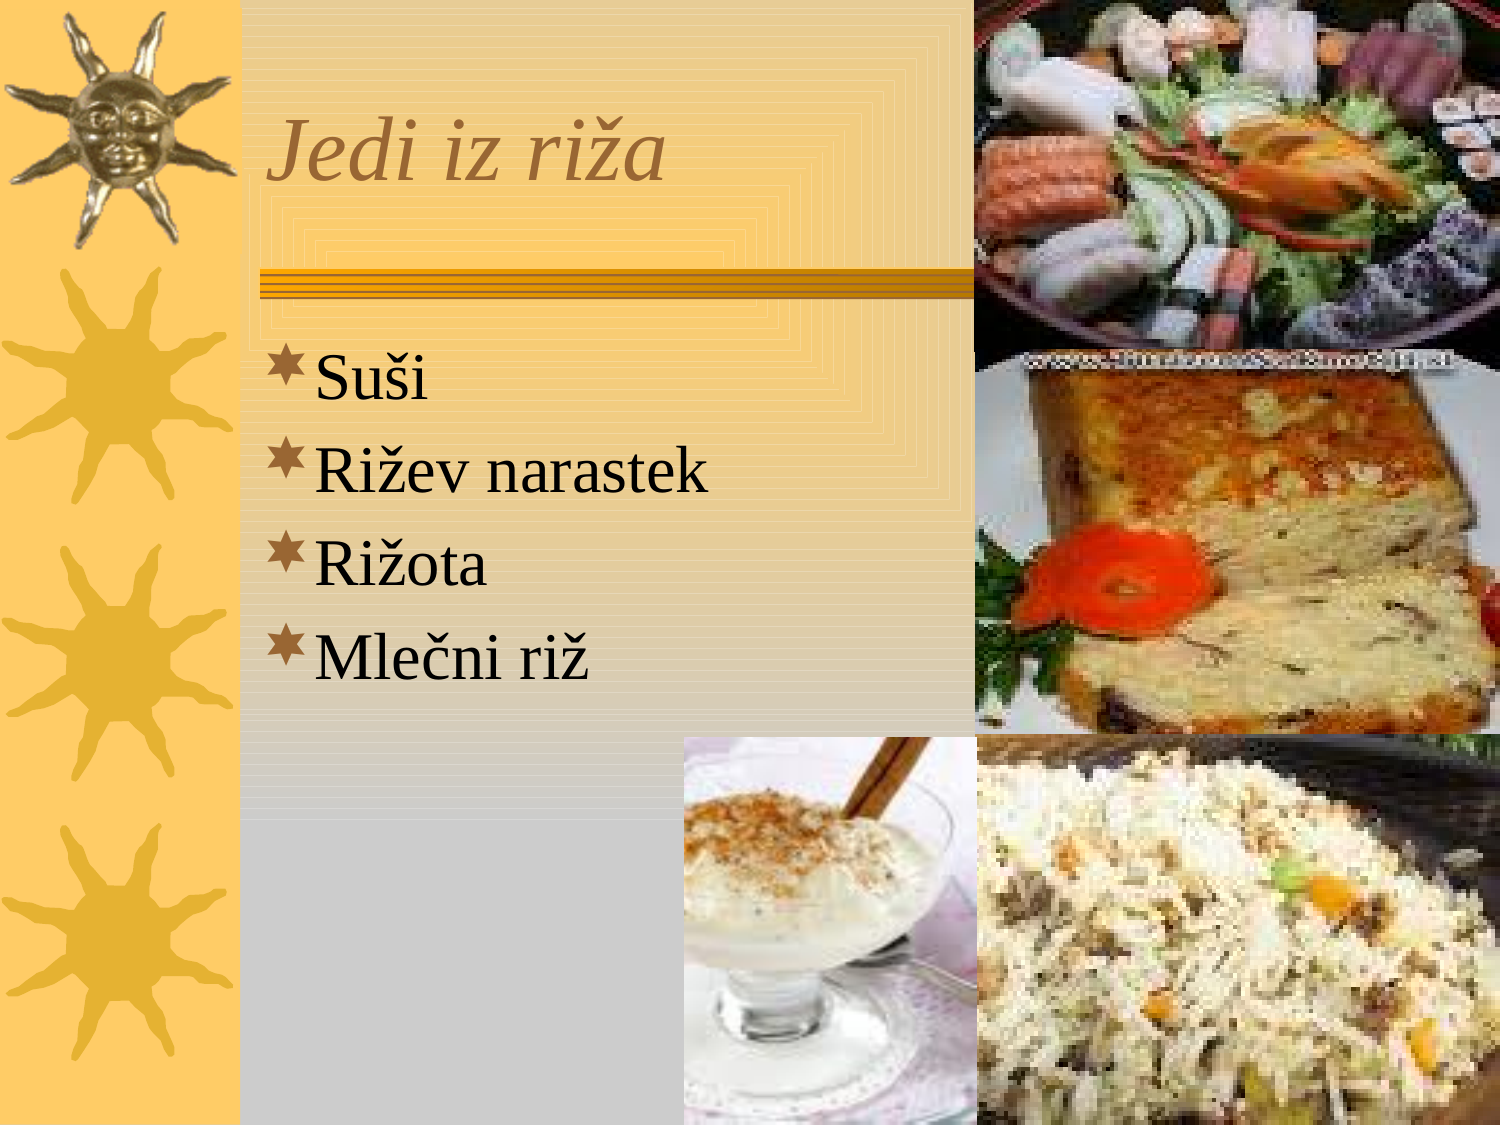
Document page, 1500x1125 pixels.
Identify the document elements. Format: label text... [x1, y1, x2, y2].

picture [1, 8, 242, 254]
list Suši Rižev narastek Rižota Mlečni riž [242, 324, 975, 1000]
title Jedi iz riža [250, 50, 974, 238]
picture [684, 0, 1500, 1125]
